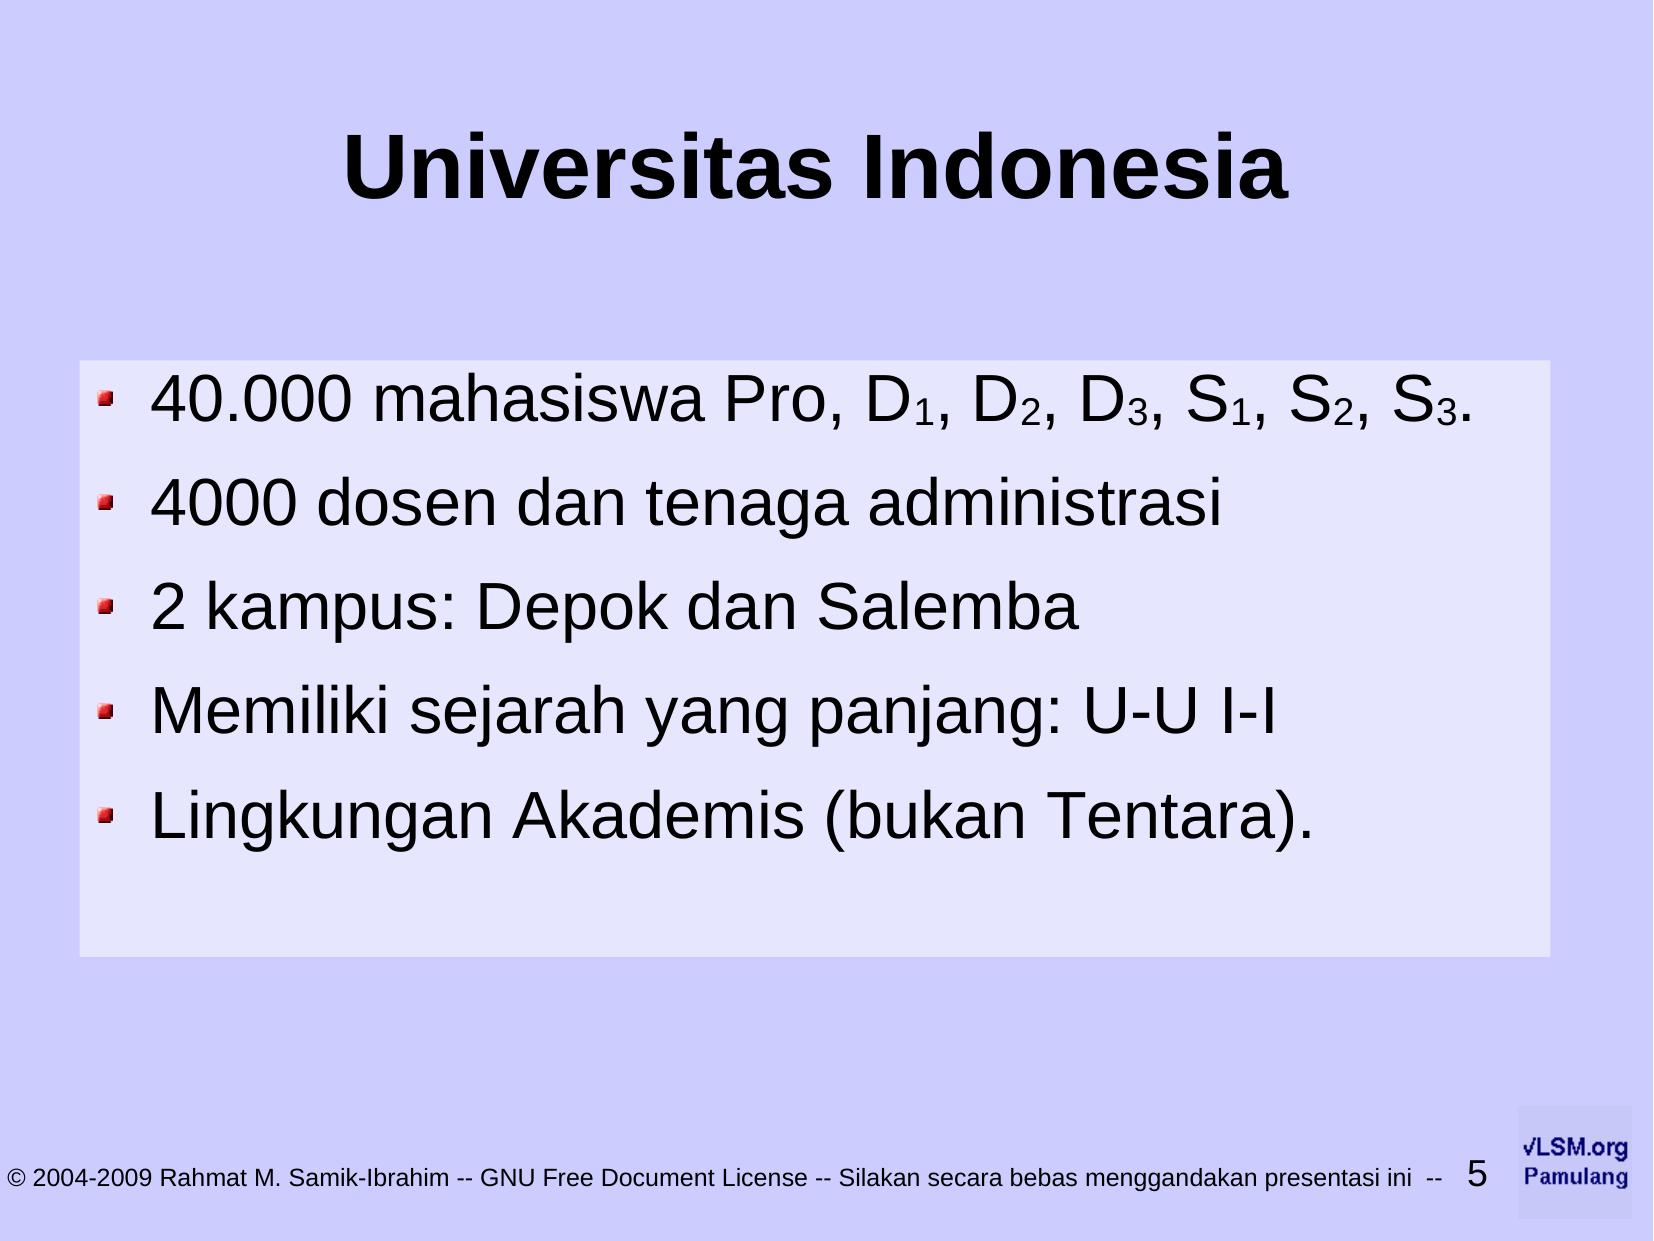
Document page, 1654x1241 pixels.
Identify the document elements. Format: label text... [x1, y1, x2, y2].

picture [1518, 1106, 1632, 1219]
list 40.000 mahasiswa Pro, D1, D2, D3, S1, S2, S3. 4000 dosen dan tenaga administrasi 2 kampus: Depok dan Salemba Memiliki sejarah yang panjang: U-U I-I Lingkungan Akademis (bukan Tentara). [79, 360, 1551, 957]
title Universitas Indonesia [156, 107, 1476, 227]
